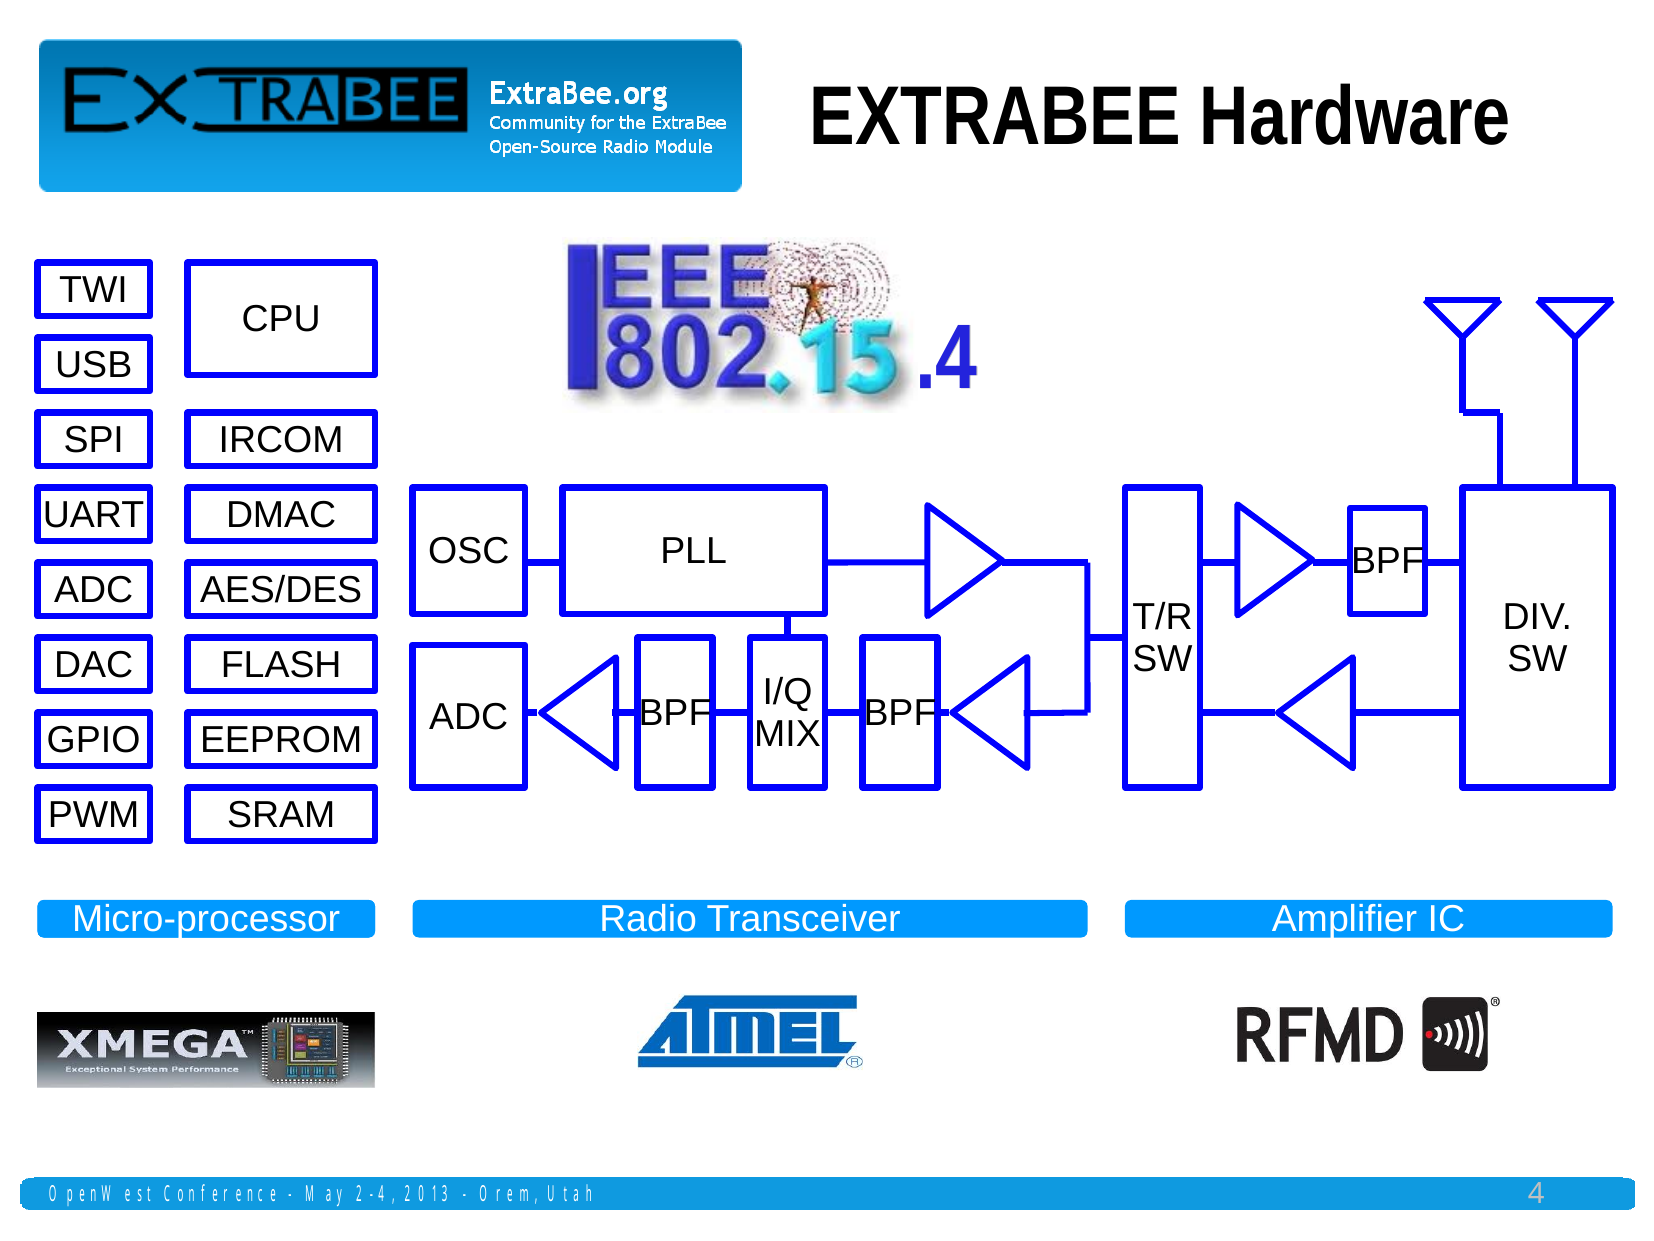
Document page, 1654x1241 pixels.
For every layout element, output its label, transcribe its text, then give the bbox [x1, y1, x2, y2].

text_box Amplifier IC [1124, 899, 1613, 938]
text_box [541, 657, 617, 769]
text_box PLL [562, 487, 826, 615]
text_box AES/DES [187, 562, 376, 617]
text_box Micro-processor [37, 900, 376, 938]
text_box IRCOM [187, 412, 376, 467]
picture [562, 237, 918, 413]
text_box DIV. SW [1462, 487, 1613, 788]
text_box GPIO [37, 712, 151, 767]
text_box UART [37, 487, 151, 542]
picture [1237, 996, 1501, 1072]
text_box EEPROM [187, 712, 376, 767]
text_box [952, 656, 1028, 769]
text_box DMAC [187, 487, 376, 542]
text_box FLASH [187, 637, 376, 692]
text_box DAC [37, 637, 151, 692]
text_box BPF [1350, 507, 1426, 615]
text_box ADC [37, 562, 151, 617]
title .4 [918, 307, 1022, 413]
picture [35, 31, 748, 199]
text_box CPU [187, 262, 376, 376]
text_box SPI [37, 412, 151, 467]
text_box OSC [412, 487, 526, 615]
text_box [927, 505, 1002, 617]
text_box T/R SW [1125, 487, 1201, 788]
text_box [1237, 504, 1313, 616]
title EXTRABEE Hardware [750, 49, 1571, 188]
text_box ADC [412, 644, 526, 788]
text_box USB [37, 337, 151, 392]
text_box [1277, 657, 1353, 769]
picture [637, 974, 863, 1088]
picture [37, 1012, 376, 1088]
text_box I/Q MIX [750, 637, 826, 788]
text_box BPF [637, 637, 713, 788]
text_box BPF [862, 637, 938, 788]
text_box SRAM [187, 787, 376, 842]
picture [10, 1173, 1648, 1215]
text_box Radio Transceiver [412, 899, 1088, 938]
text_box PWM [37, 787, 151, 842]
text_box TWI [37, 262, 151, 317]
